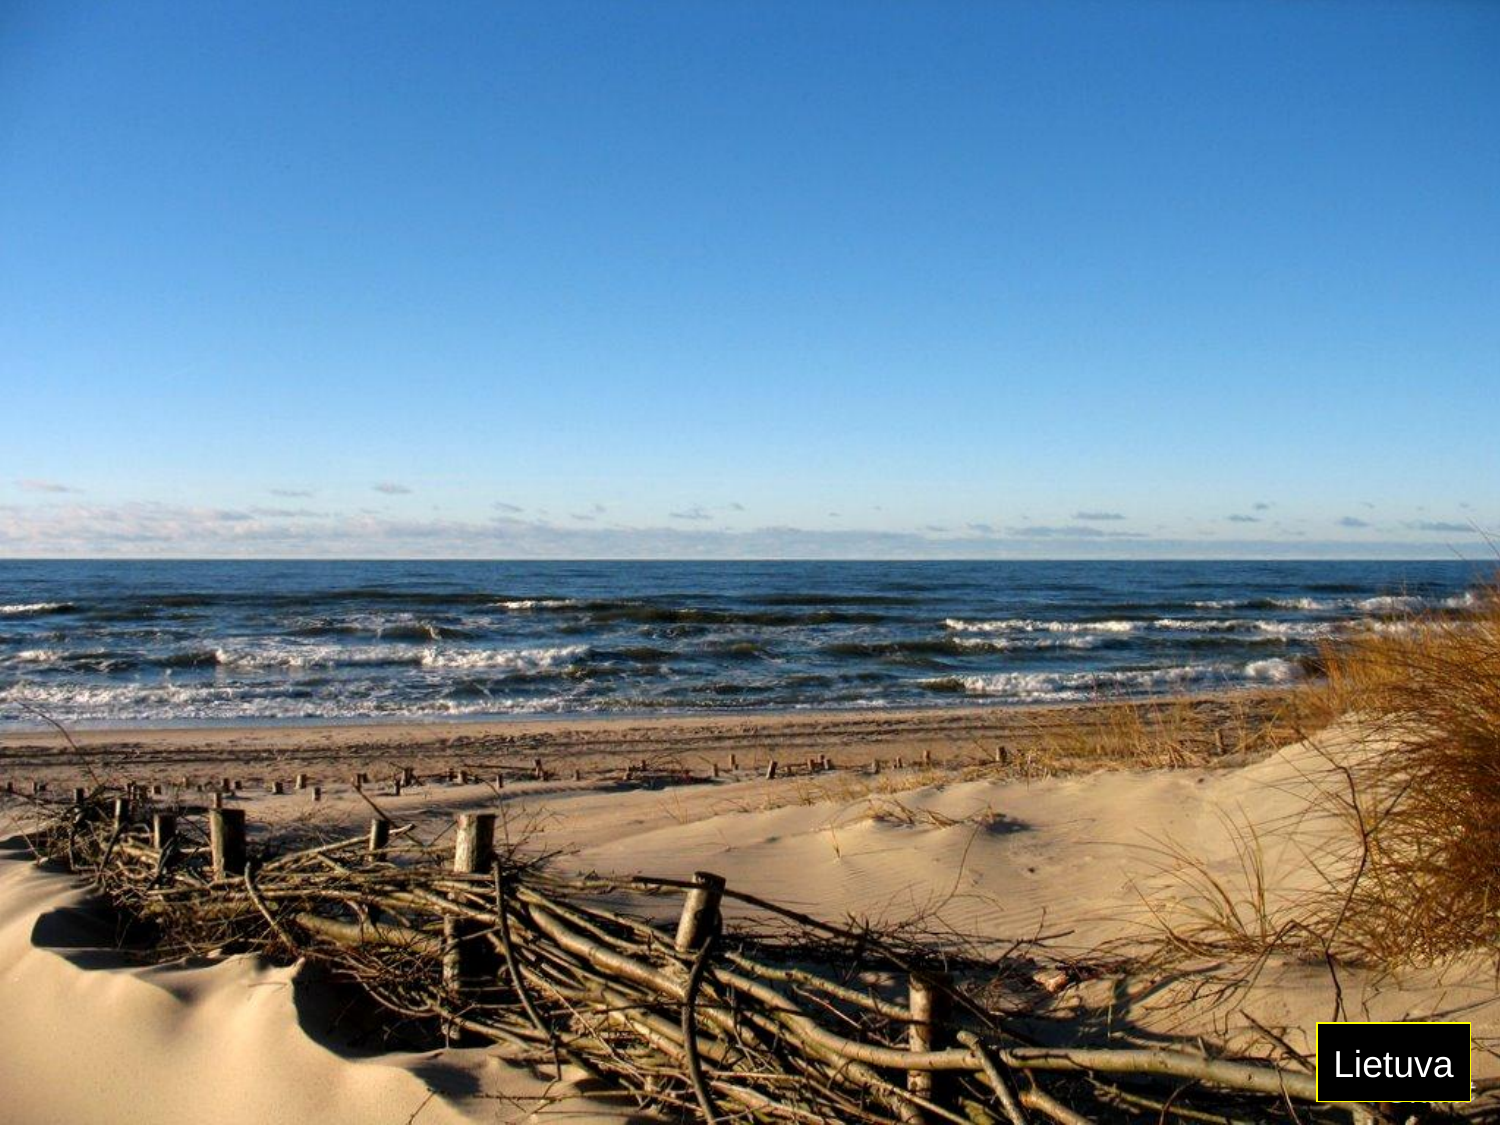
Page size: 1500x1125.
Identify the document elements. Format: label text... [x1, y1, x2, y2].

text_box Lietuva [1317, 1023, 1470, 1101]
picture [0, 0, 1500, 1125]
